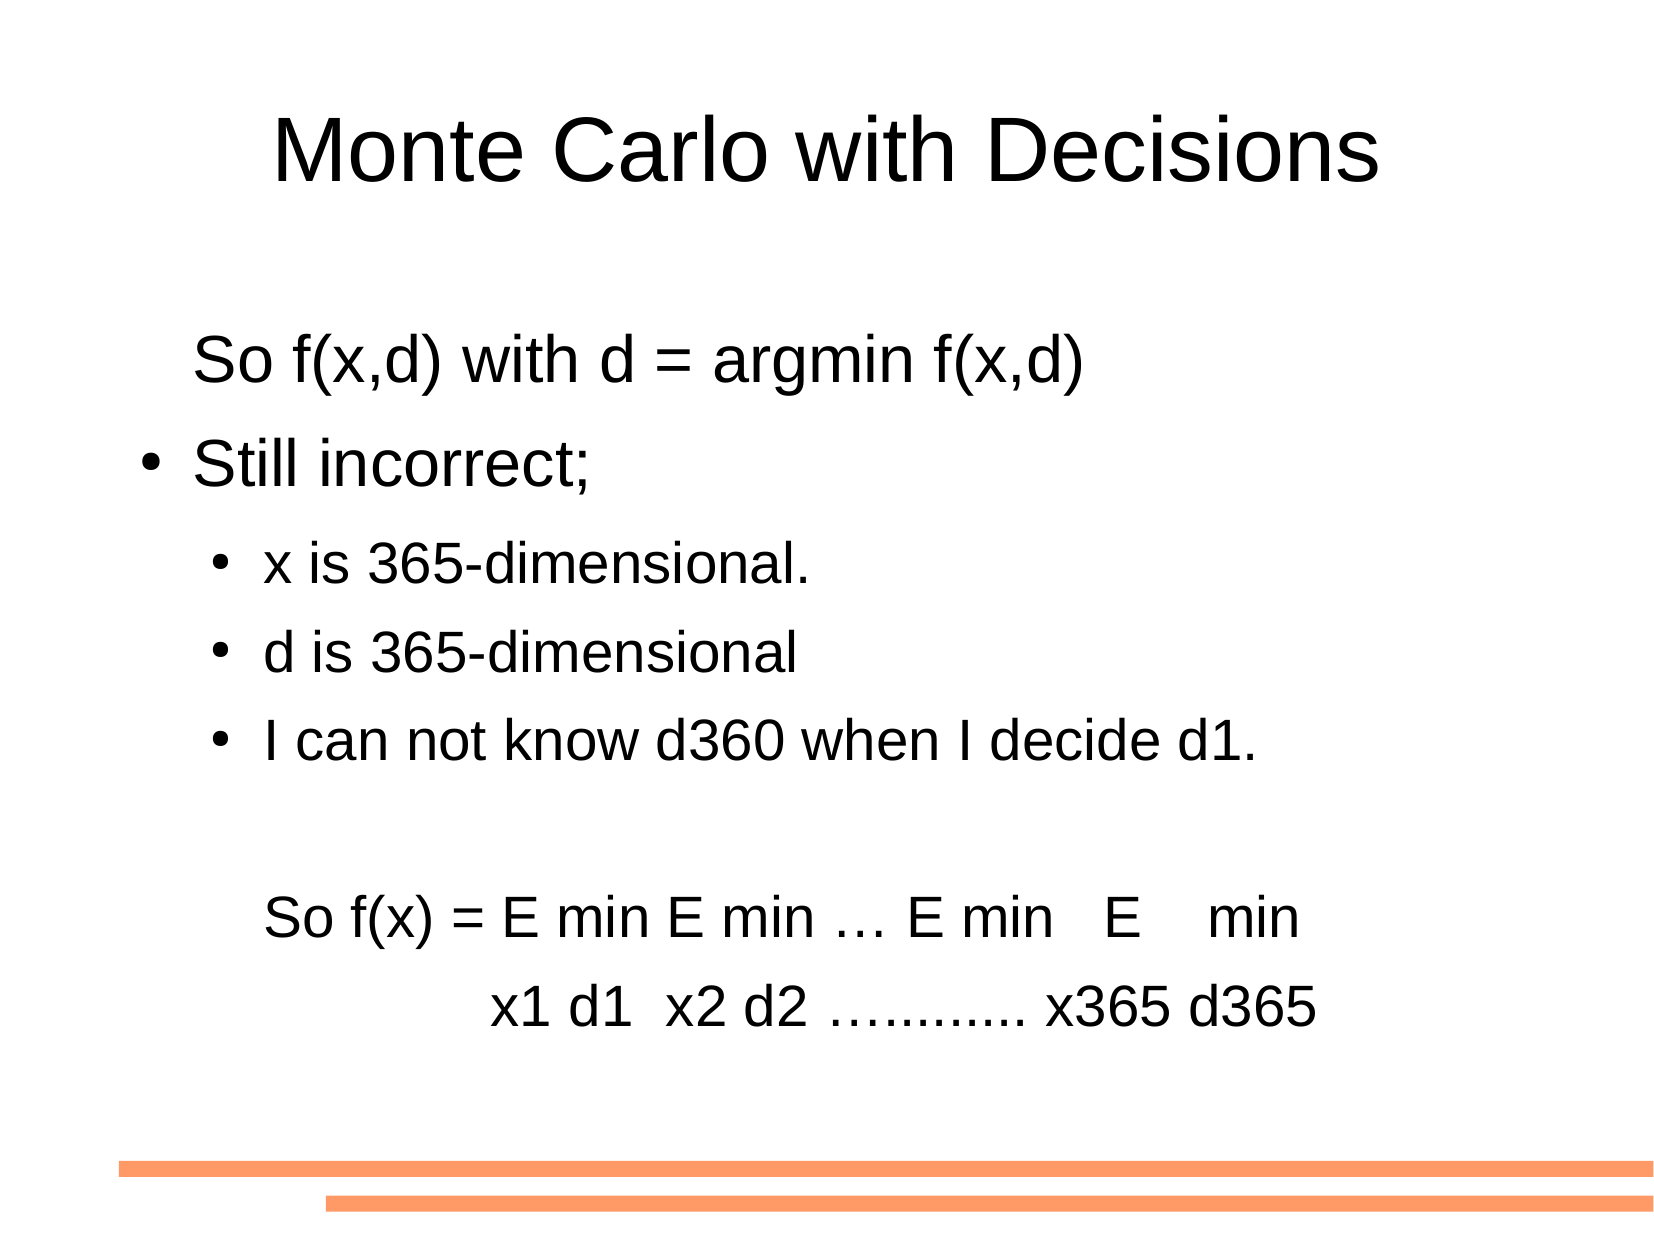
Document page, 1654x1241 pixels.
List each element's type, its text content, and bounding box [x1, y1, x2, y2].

title Monte Carlo with Decisions [121, 46, 1534, 254]
list So f(x,d) with d = argmin f(x,d) Still incorrect; x is 365-dimensional. d is 365-dimensional I can not know d360 when I decide d1. So f(x) = E min E min … E min E min x1 d1 x2 d2 …......... x365 d365 [121, 322, 1561, 1141]
